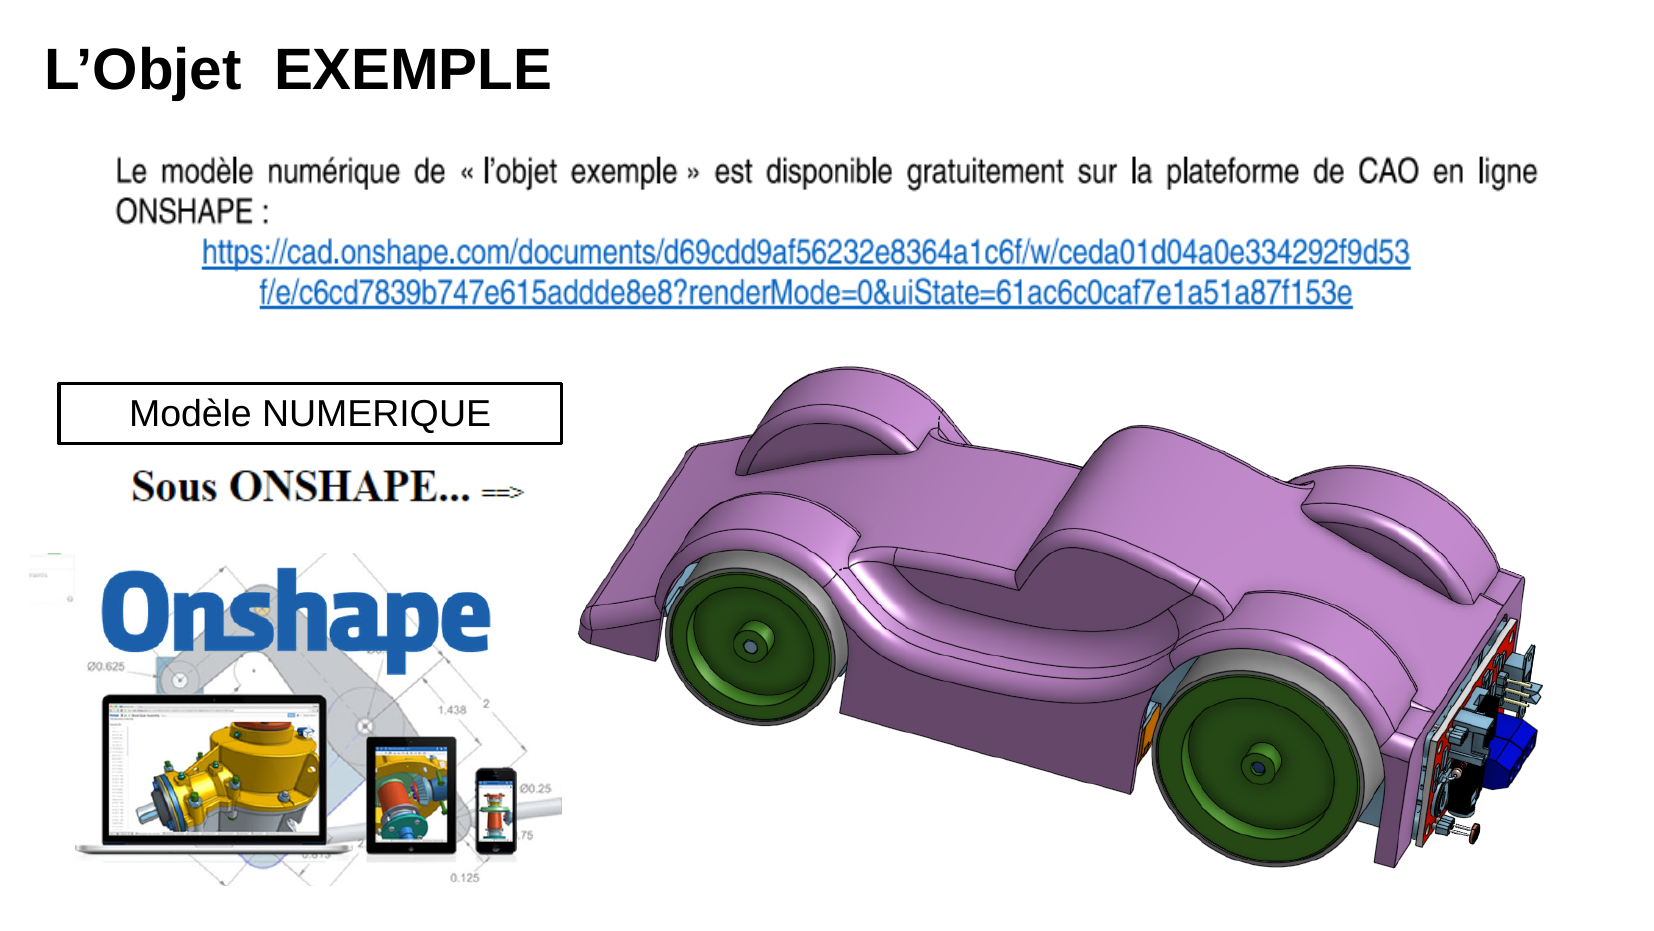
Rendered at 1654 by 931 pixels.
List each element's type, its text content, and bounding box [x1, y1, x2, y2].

picture [29, 348, 1595, 886]
text_box L’Objet EXEMPLE [29, 29, 1093, 152]
picture [129, 445, 532, 511]
picture [88, 124, 1566, 325]
text_box Modèle NUMERIQUE [59, 383, 562, 444]
